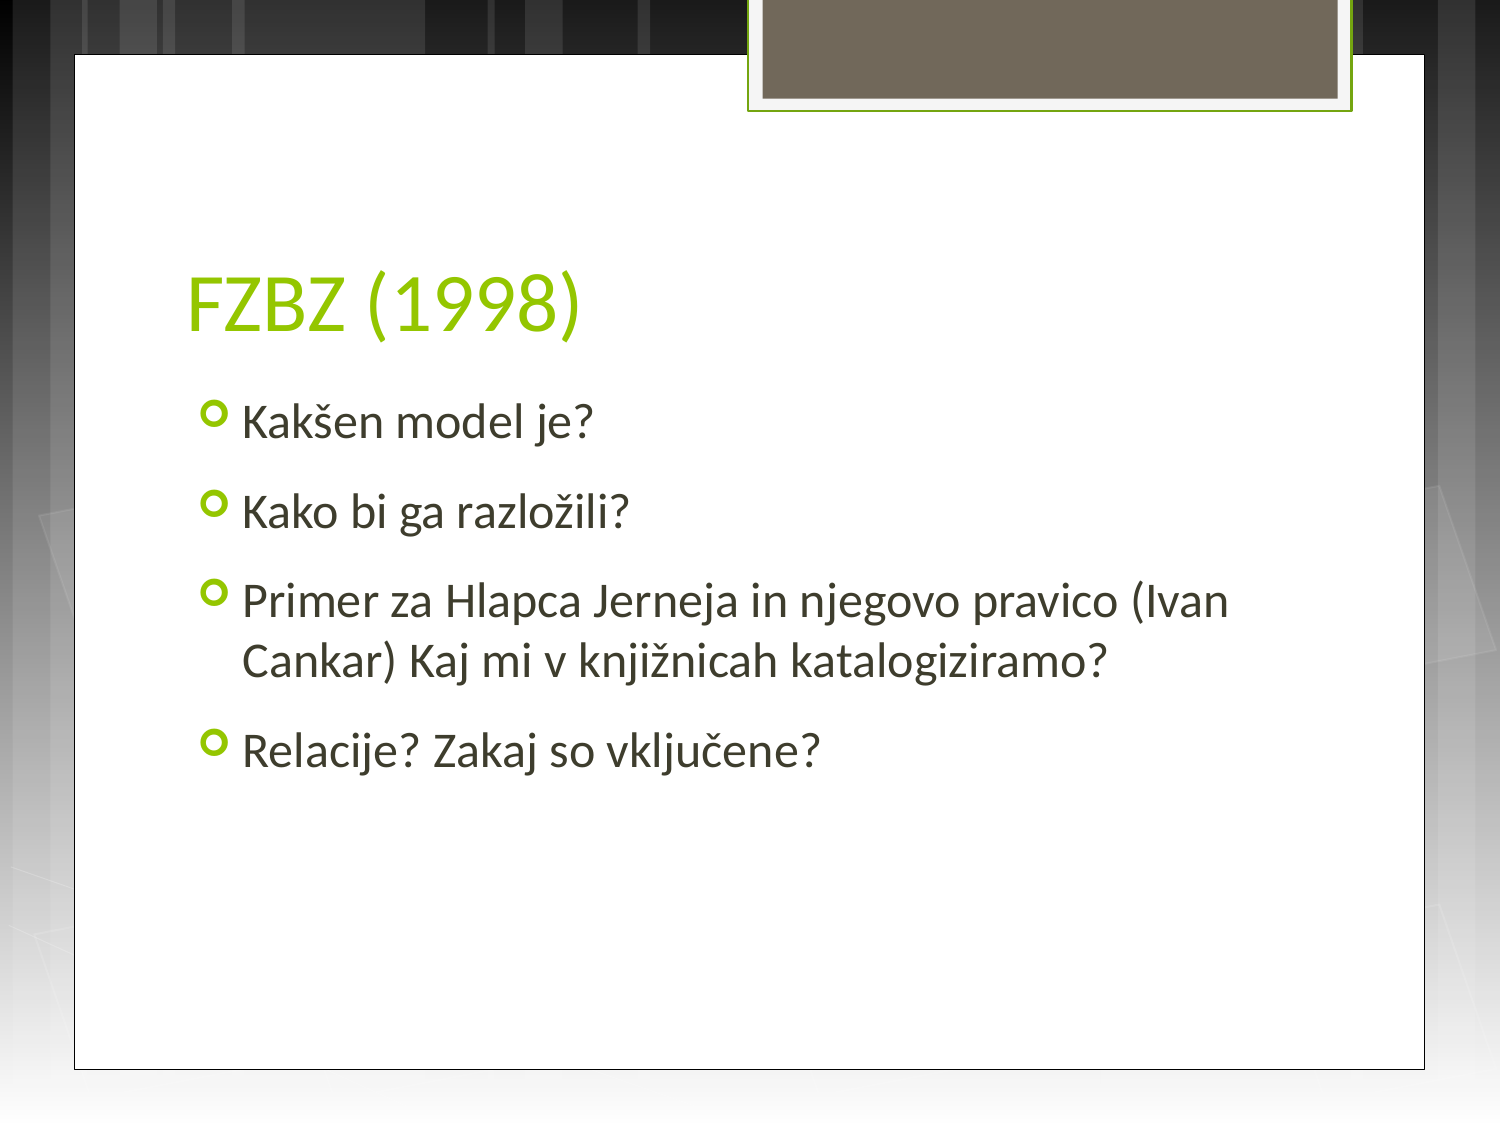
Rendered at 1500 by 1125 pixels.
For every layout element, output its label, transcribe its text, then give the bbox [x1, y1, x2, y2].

list Kakšen model je? Kako bi ga razložili? Primer za Hlapca Jerneja in njegovo pravico (Ivan Cankar) Kaj mi v knjižnicah katalogiziramo? Relacije? Zakaj so vključene? [171, 381, 1283, 957]
title FZBZ (1998) [171, 168, 1324, 357]
